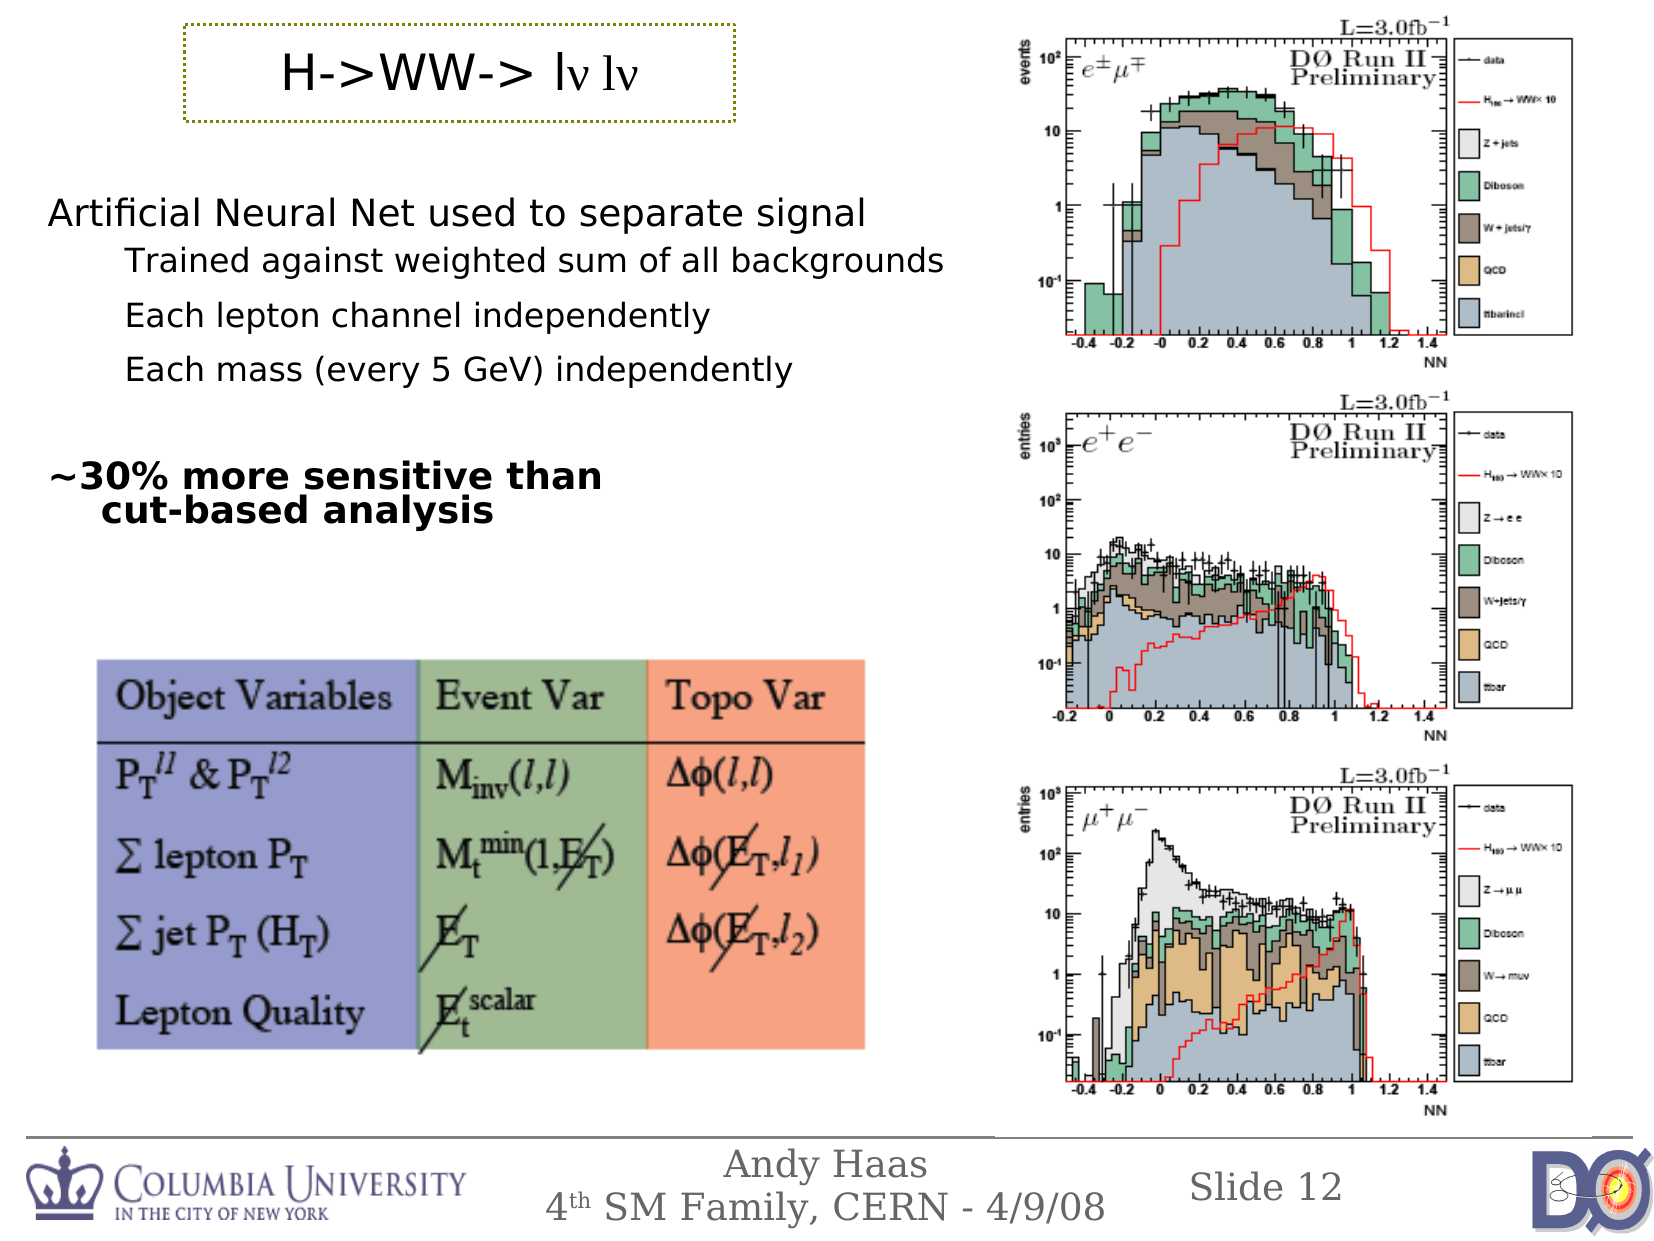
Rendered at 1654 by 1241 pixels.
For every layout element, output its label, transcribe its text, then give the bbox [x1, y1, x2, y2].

title H->WW-> lν lν [184, 24, 735, 122]
picture [86, 643, 882, 1070]
list Artificial Neural Net used to separate signal Trained against weighted sum of all backgrounds Each lepton channel independently Each mass (every 5 GeV) independently ~30% more sensitive than cut-based analysis [30, 140, 995, 600]
picture [995, 5, 1592, 1137]
